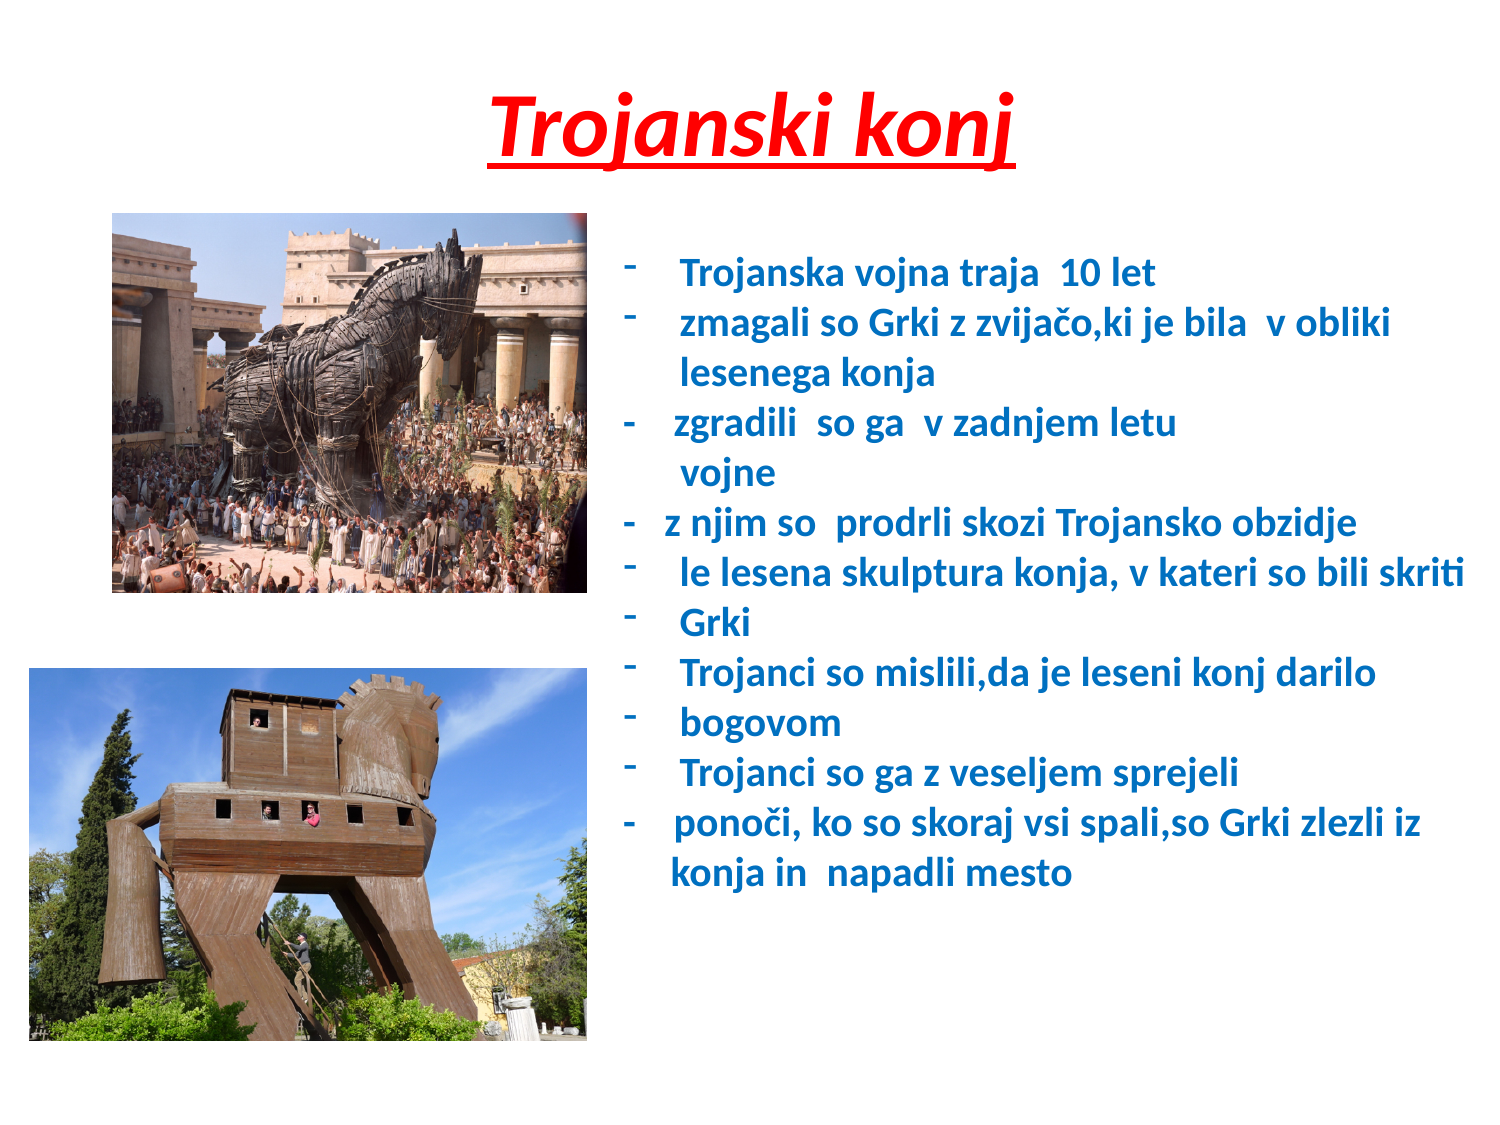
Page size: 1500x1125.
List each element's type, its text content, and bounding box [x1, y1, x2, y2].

title Trojanski konj [76, 26, 1427, 214]
picture [29, 668, 587, 1041]
picture [112, 213, 587, 593]
text_box Trojanska vojna traja 10 let zmagali so Grki z zvijačo,ki je bila v obliki lesenega konja - zgradili so ga v zadnjem letu vojne - z njim so prodrli skozi Trojansko obzidje le lesena skulptura konja, v kateri so bili skriti Grki Trojanci so mislili,da je leseni konj darilo bogovom Trojanci so ga z veseljem sprejeli - ponoči, ko so skoraj vsi spali,so Grki zlezli iz konja in napadli mesto [608, 237, 1495, 998]
